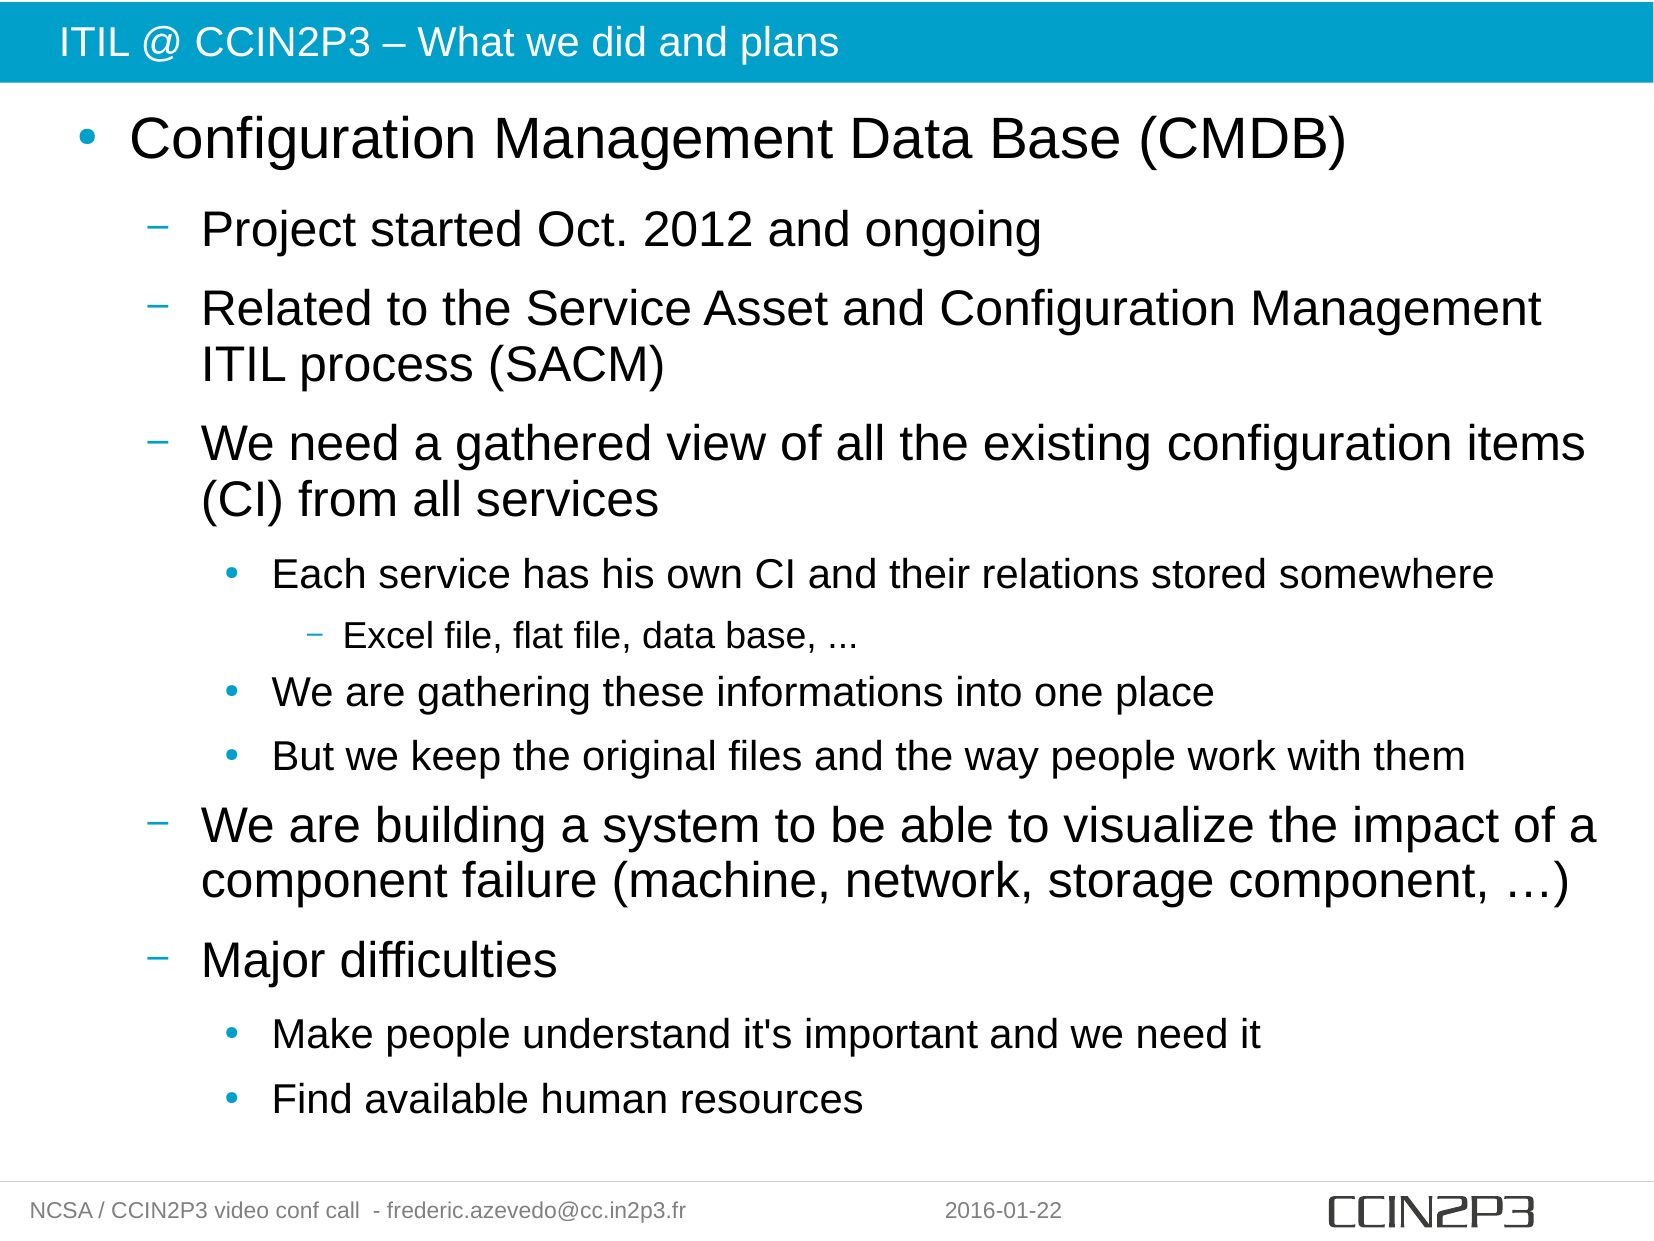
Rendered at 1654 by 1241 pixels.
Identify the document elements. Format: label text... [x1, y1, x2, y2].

title ITIL @ CCIN2P3 – What we did and plans [0, 2, 1654, 83]
list Configuration Management Data Base (CMDB) Project started Oct. 2012 and ongoing Related to the Service Asset and Configuration Management ITIL process (SACM) We need a gathered view of all the existing configuration items (CI) from all services Each service has his own CI and their relations stored somewhere Excel file, flat file, data base, ... We are gathering these informations into one place But we keep the original files and the way people work with them We are building a system to be able to visualize the impact of a component failure (machine, network, storage component, …) Major difficulties Make people understand it's important and we need it Find available human resources [59, 106, 1607, 1134]
